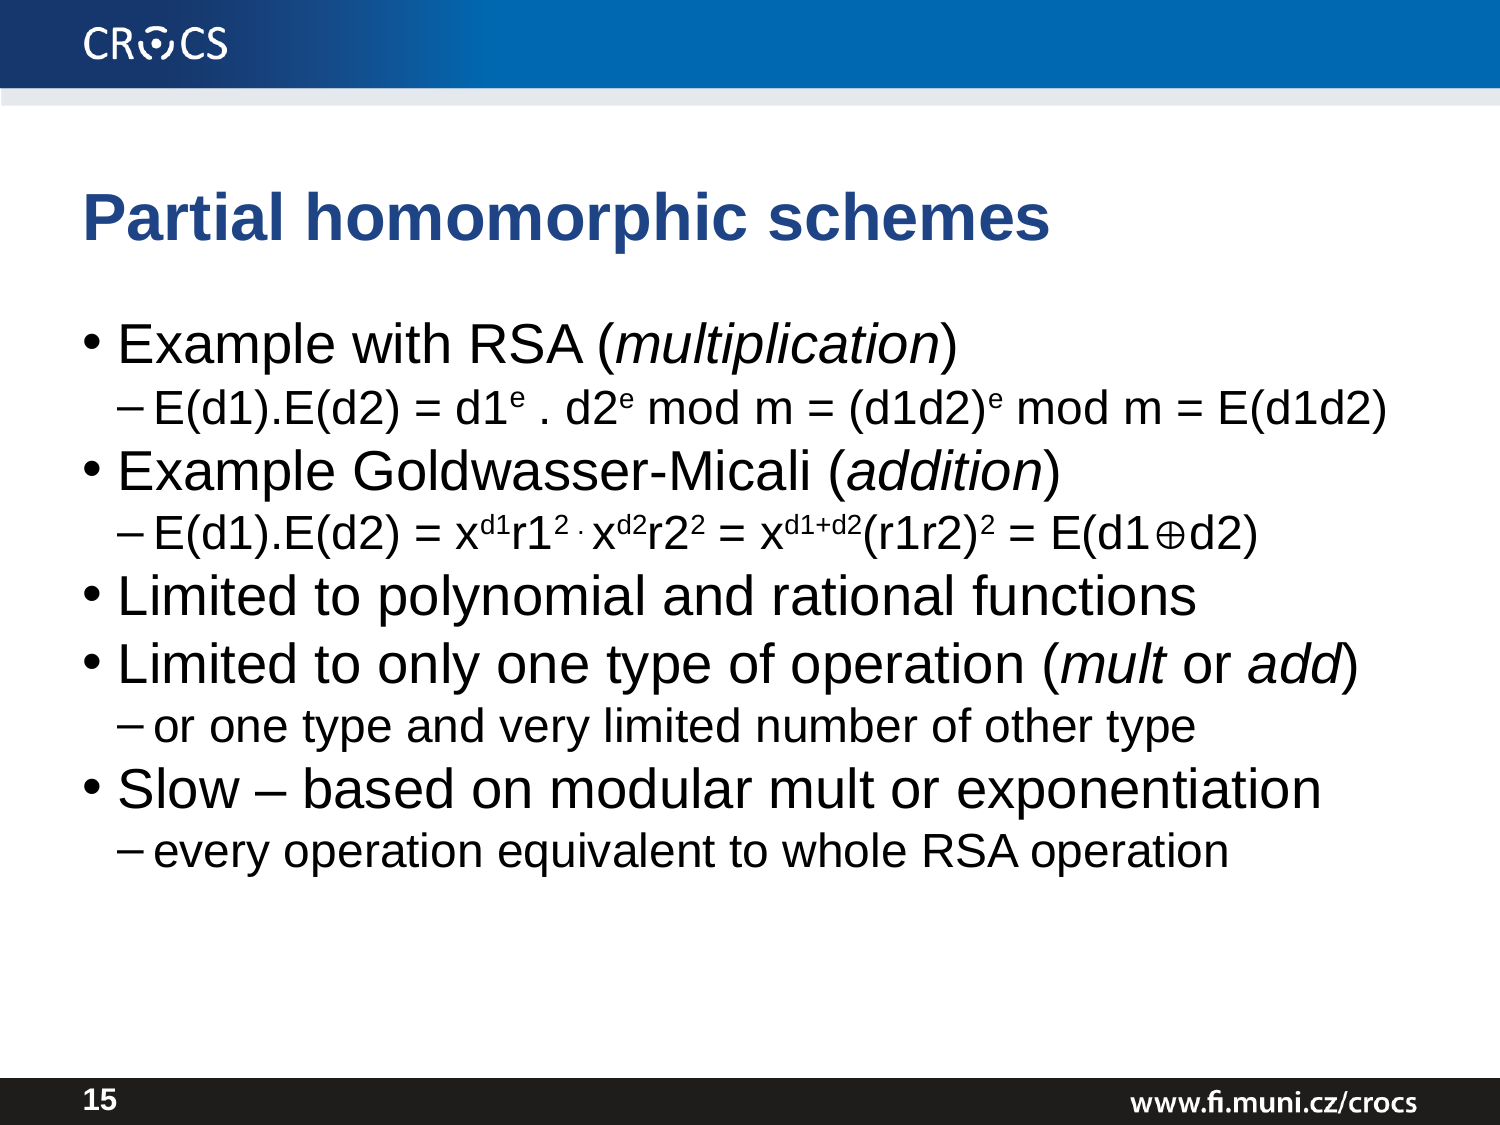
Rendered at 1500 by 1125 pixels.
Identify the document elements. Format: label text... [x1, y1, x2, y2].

picture [0, 0, 1500, 1125]
text_box Partial homomorphic schemes [82, 148, 1433, 279]
text_box Example with RSA (multiplication) E(d1).E(d2) = d1e . d2e mod m = (d1d2)e mod m = E(d1d2) Example Goldwasser-Micali (addition) E(d1).E(d2) = xd1r12 . xd2r22 = xd1+d2(r1r2)2 = E(d1d2) Limited to polynomial and rational functions Limited to only one type of operation (mult or add) or one type and very limited number of other type Slow – based on modular mult or exponentiation every operation equivalent to whole RSA operation [82, 307, 1433, 988]
text_box <number> [82, 1078, 148, 1125]
